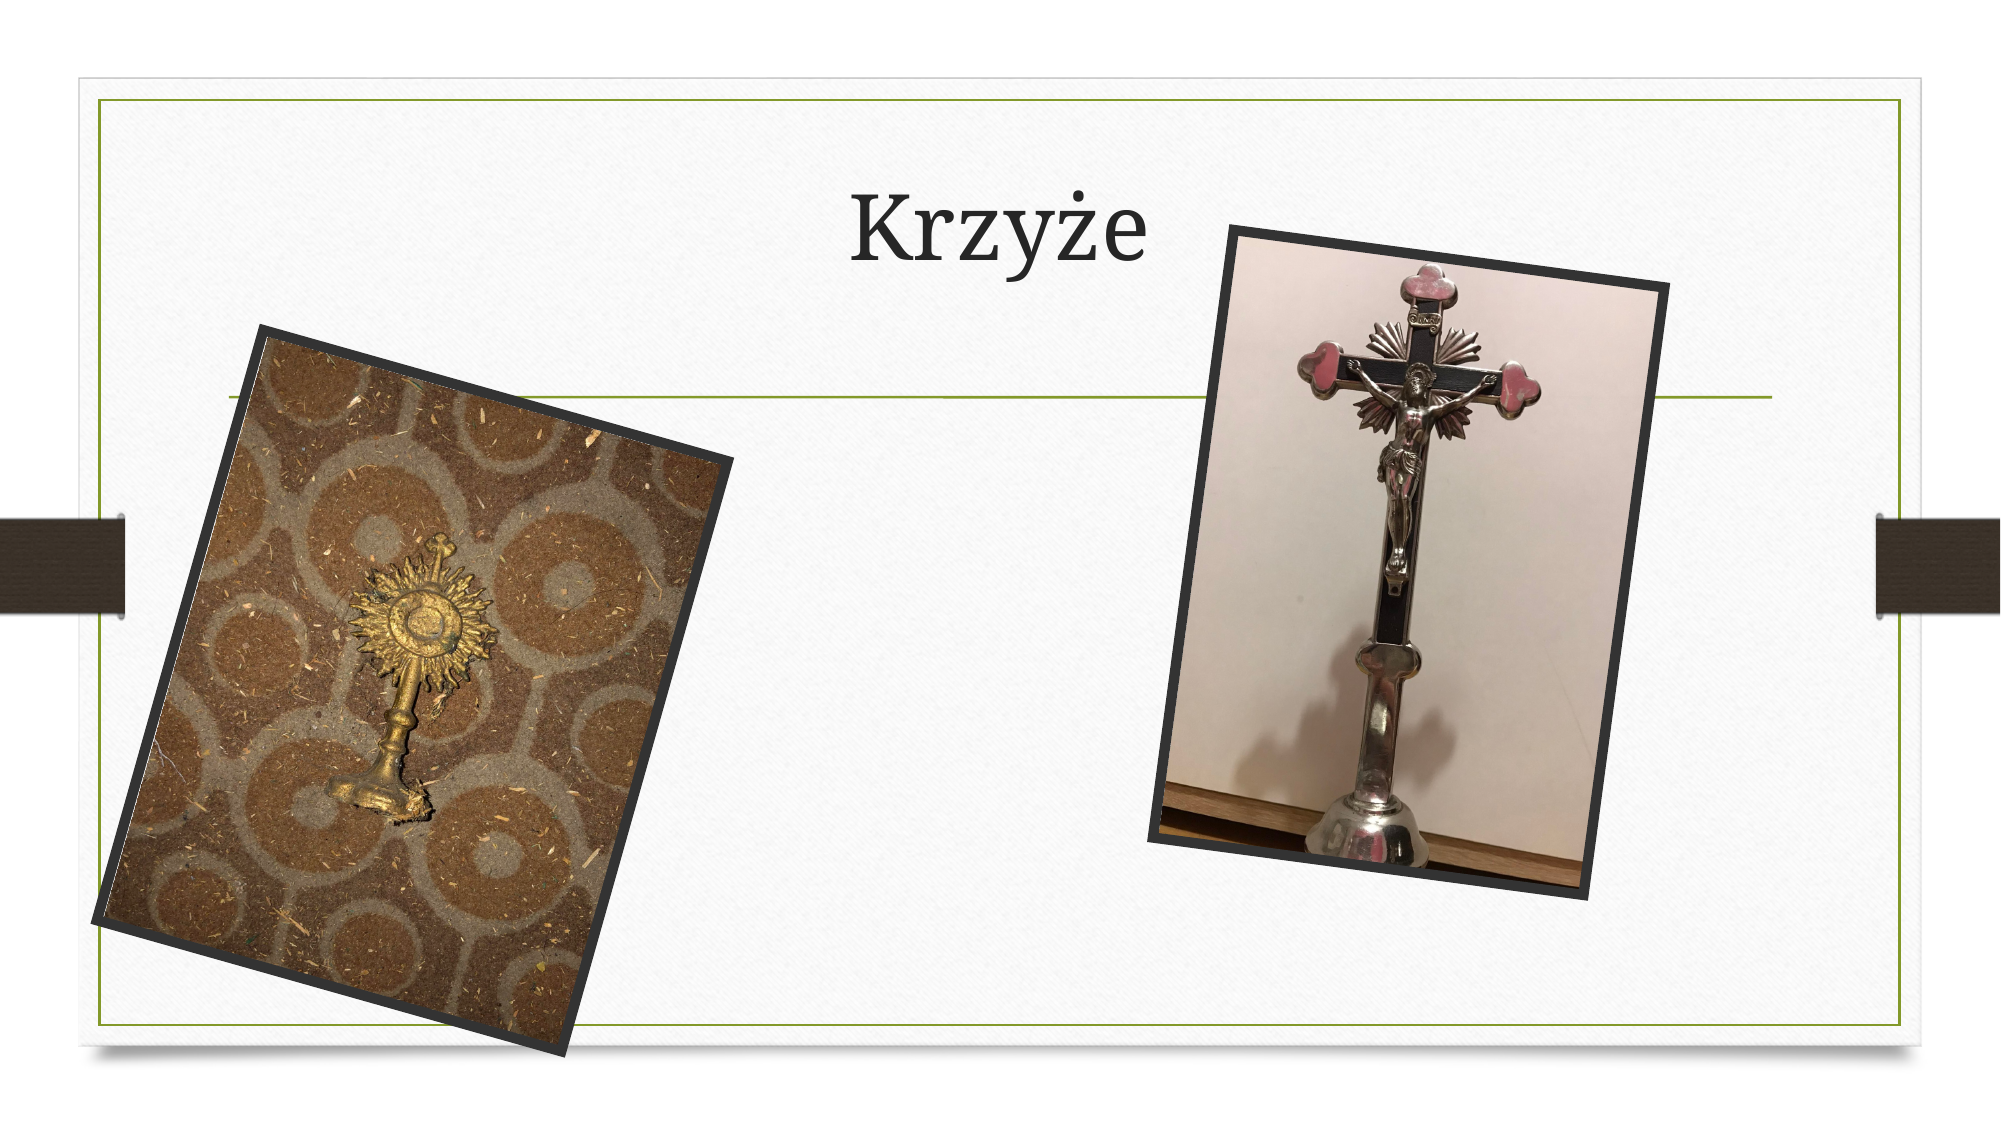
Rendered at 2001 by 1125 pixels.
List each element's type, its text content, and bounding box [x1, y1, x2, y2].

title Krzyże [212, 161, 1788, 375]
picture [1158, 235, 1659, 890]
picture [103, 336, 722, 1045]
